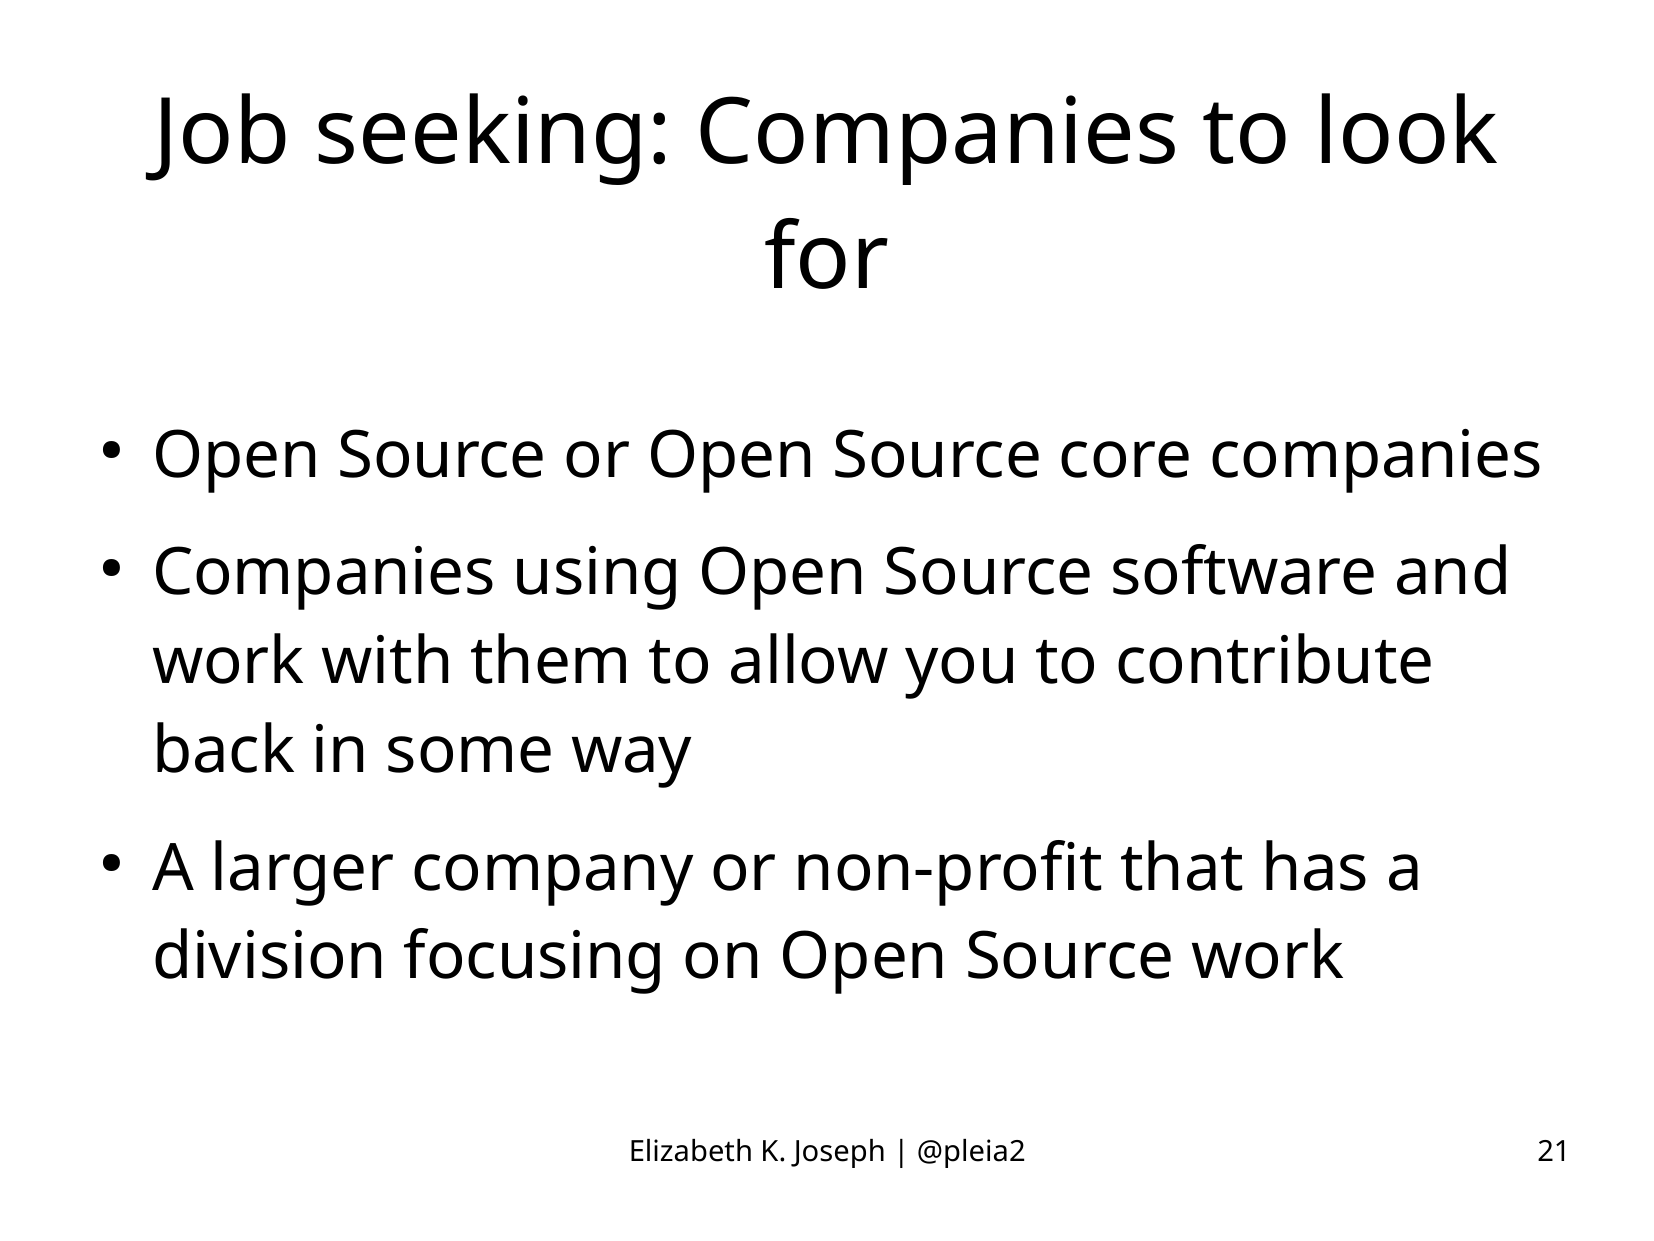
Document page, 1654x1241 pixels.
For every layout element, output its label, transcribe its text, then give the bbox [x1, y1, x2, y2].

list Open Source or Open Source core companies Companies using Open Source software and work with them to allow you to contribute back in some way A larger company or non-profit that has a division focusing on Open Source work [82, 290, 1571, 1010]
title Job seeking: Companies to look for [82, 35, 1571, 290]
